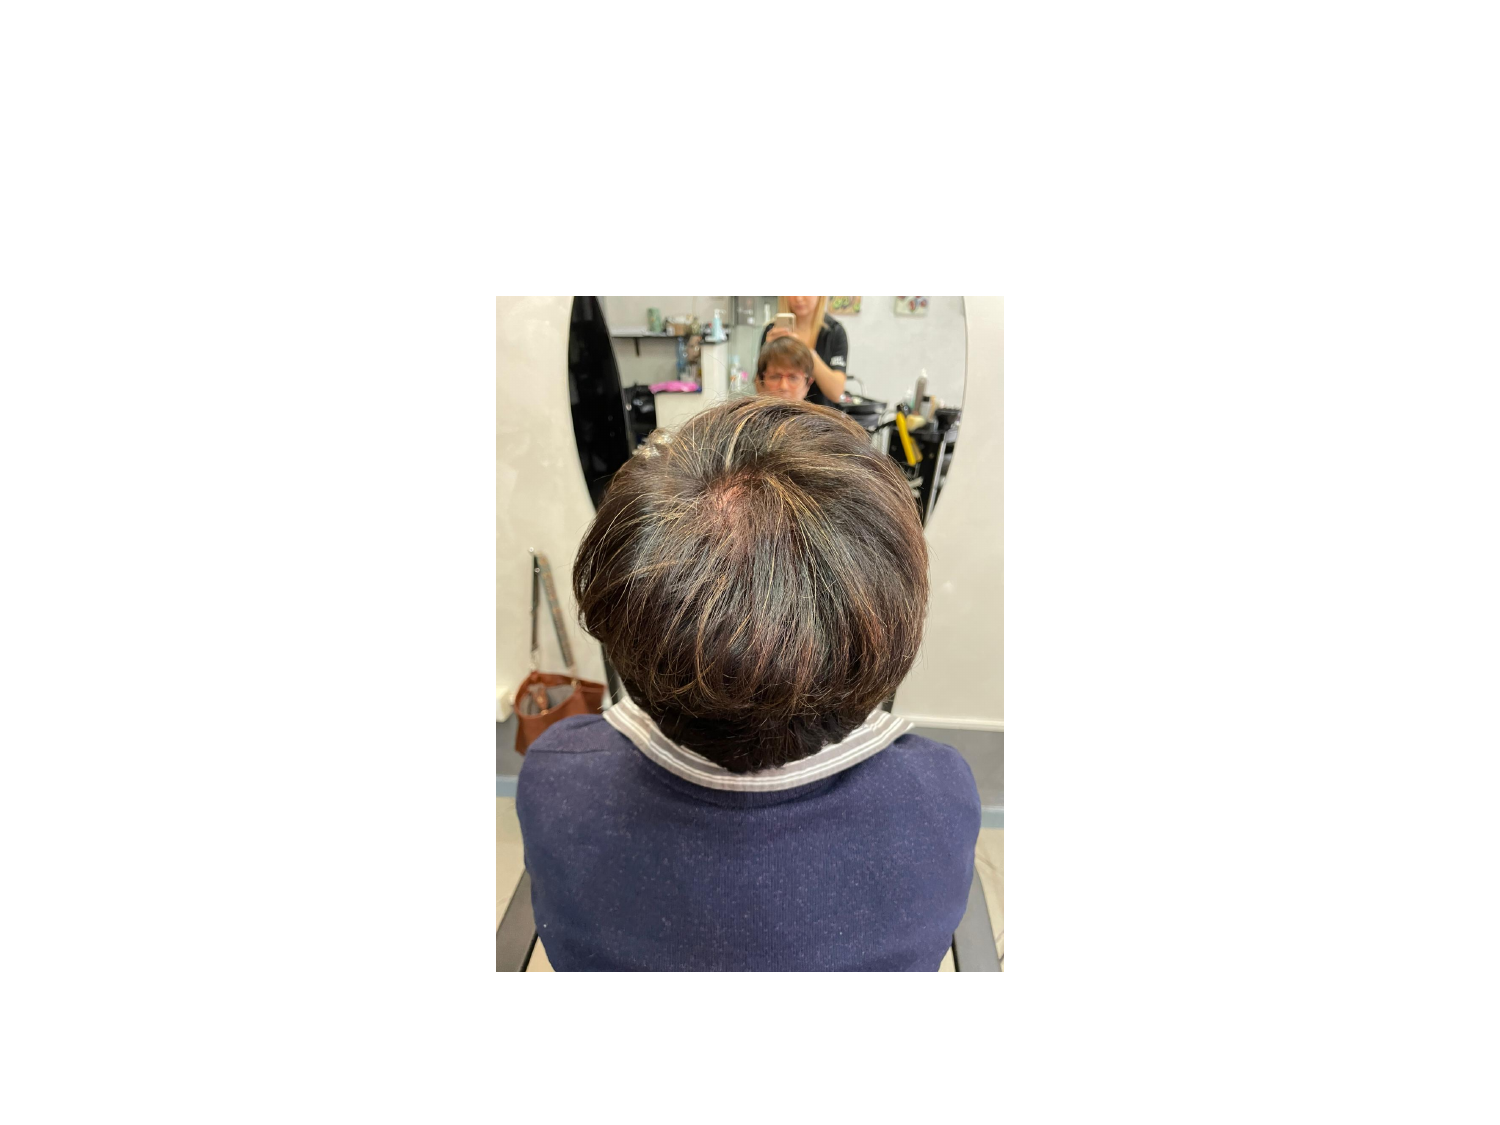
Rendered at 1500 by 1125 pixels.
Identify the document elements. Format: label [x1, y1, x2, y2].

picture [496, 137, 1005, 1038]
